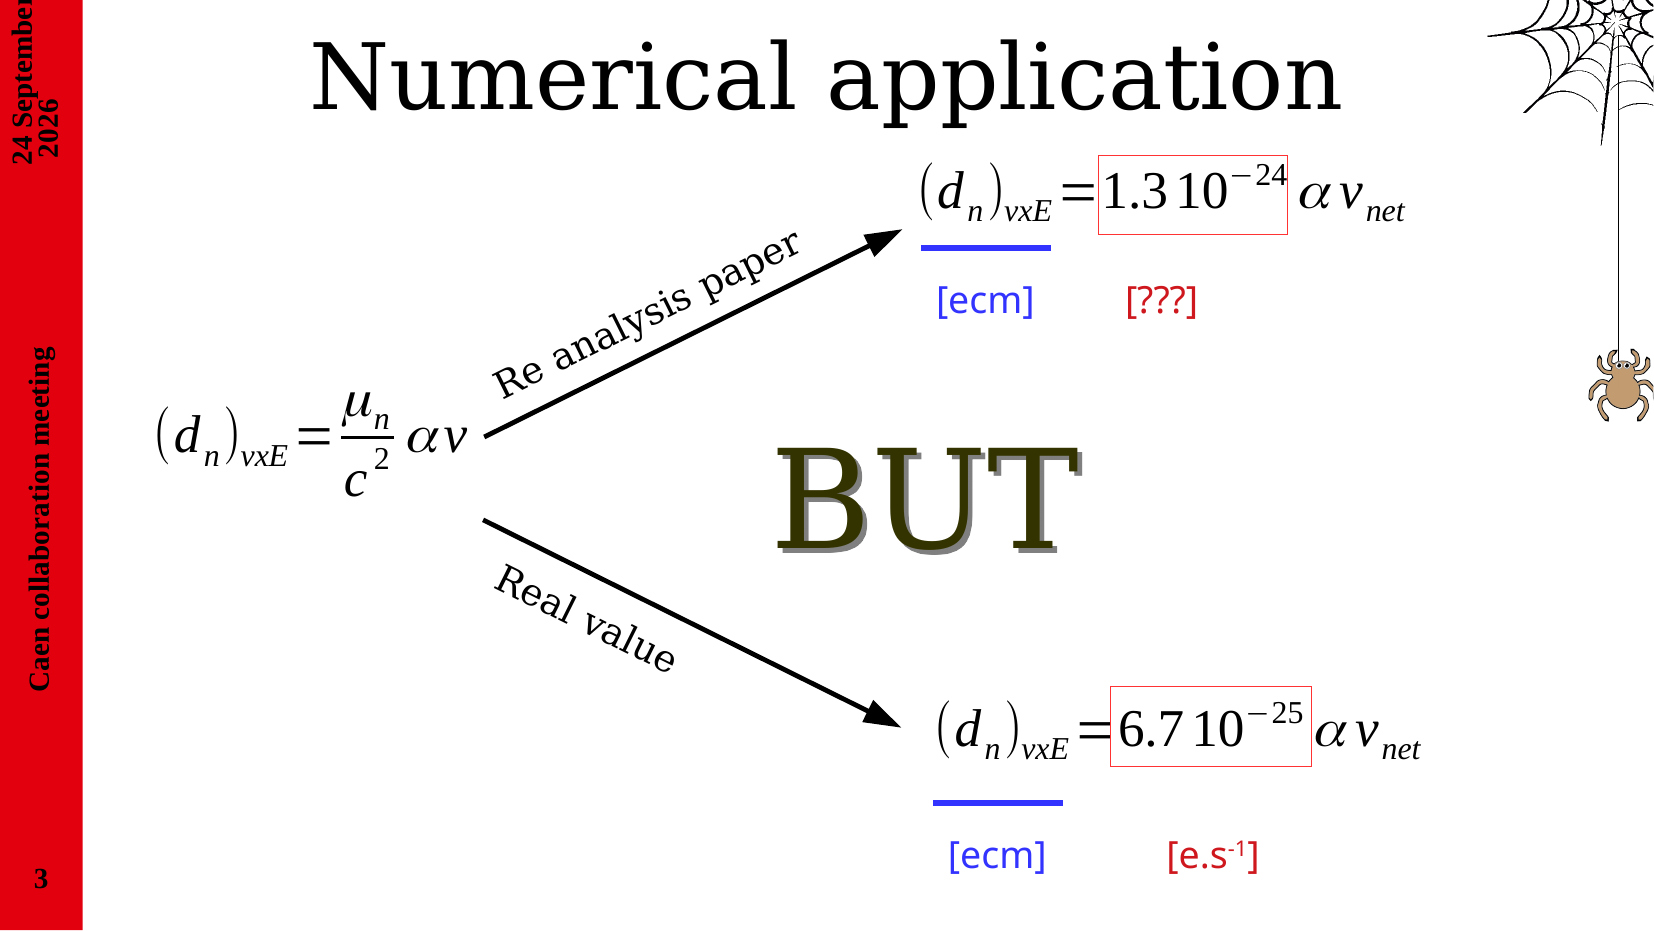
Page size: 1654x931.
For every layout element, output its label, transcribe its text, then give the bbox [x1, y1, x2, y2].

chart [1099, 156, 1287, 230]
text_box Real value [452, 542, 886, 827]
chart [921, 693, 1436, 768]
title Numerical application [82, 0, 1571, 156]
picture [1525, 336, 1654, 432]
picture [1393, 0, 1654, 154]
text_box [ecm] [921, 266, 1063, 319]
text_box [???] [1110, 266, 1252, 319]
chart [903, 155, 1098, 230]
text_box [e.s-1] [1151, 821, 1294, 875]
chart [1288, 155, 1420, 230]
chart [140, 389, 485, 510]
text_box BUT [755, 413, 1252, 589]
chart [1111, 693, 1311, 766]
text_box [ecm] [933, 821, 1075, 875]
text_box Re analysis paper [470, 176, 904, 461]
